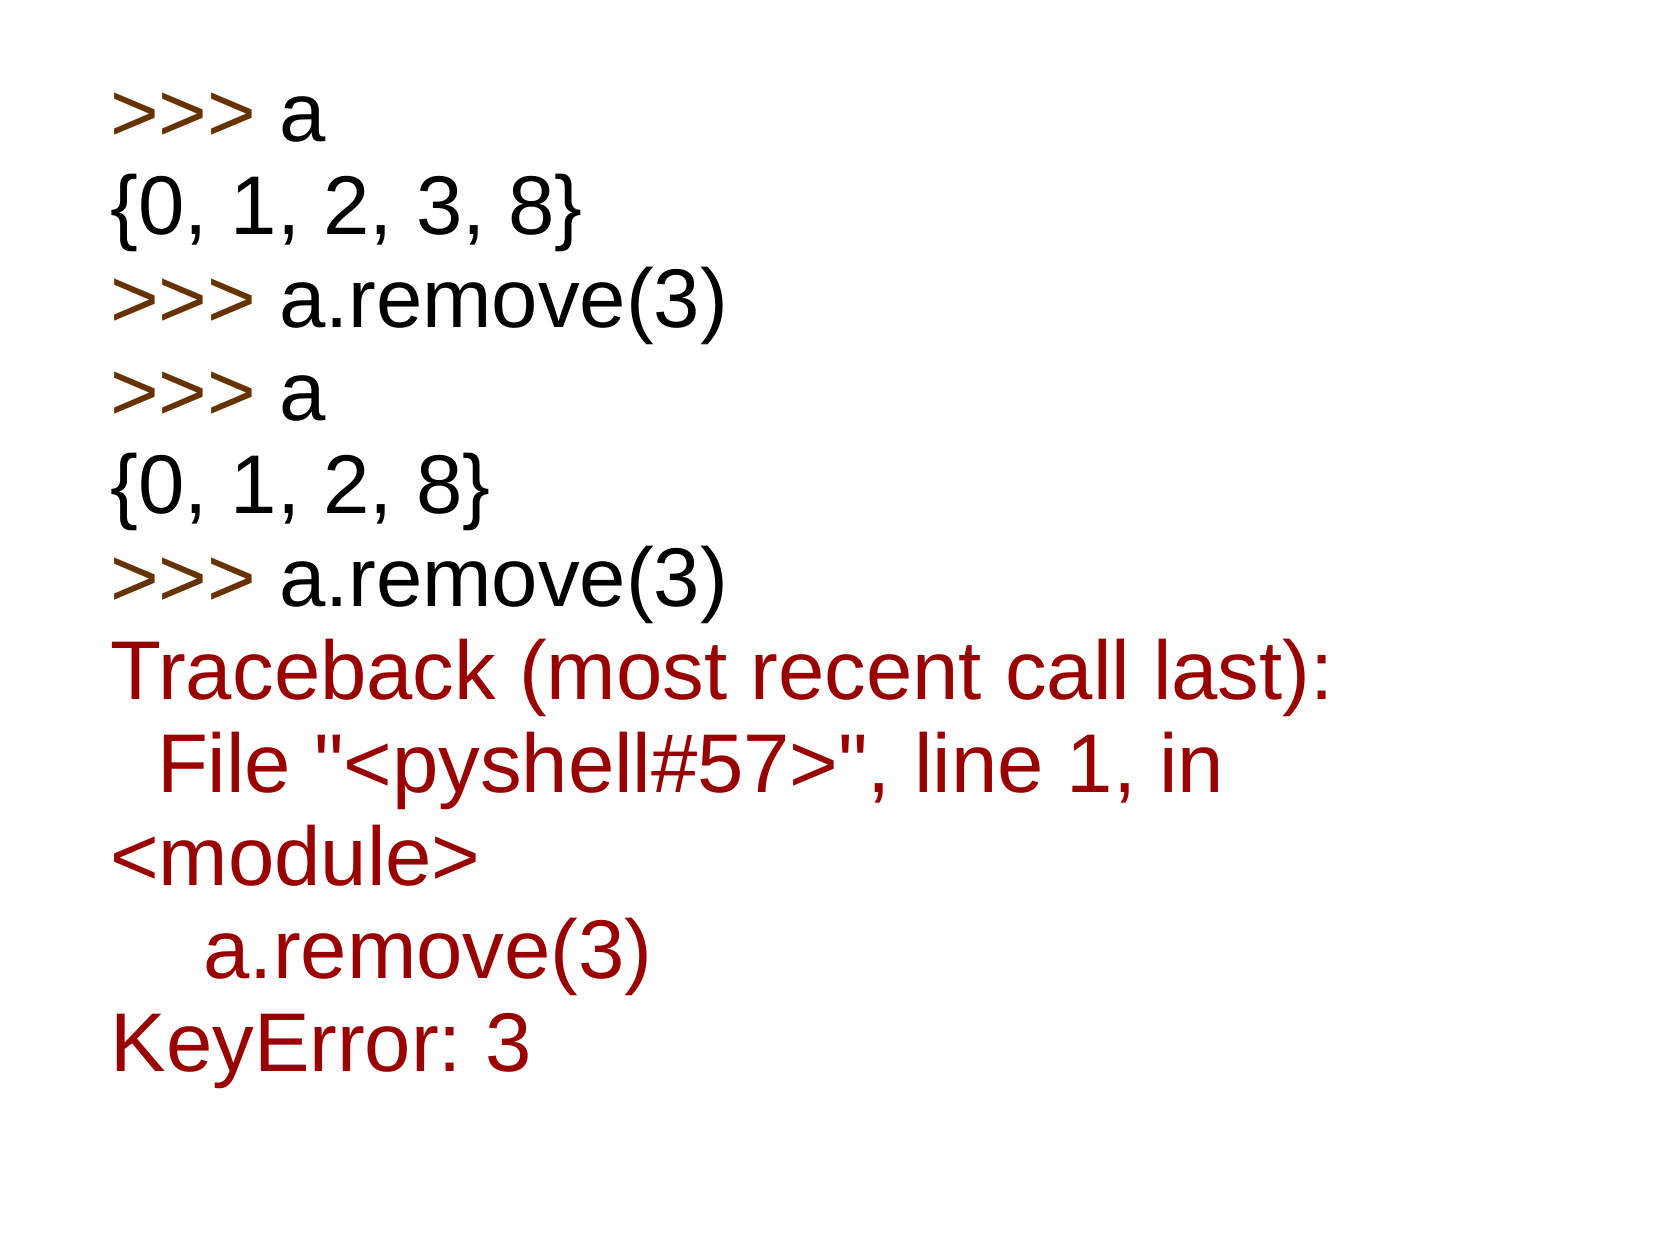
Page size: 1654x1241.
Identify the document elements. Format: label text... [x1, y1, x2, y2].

text_box >>> a {0, 1, 2, 3, 8} >>> a.remove(3) >>> a {0, 1, 2, 8} >>> a.remove(3) Traceback (most recent call last): File "<pyshell#57>", line 1, in <module> a.remove(3) KeyError: 3 [95, 59, 1595, 1098]
